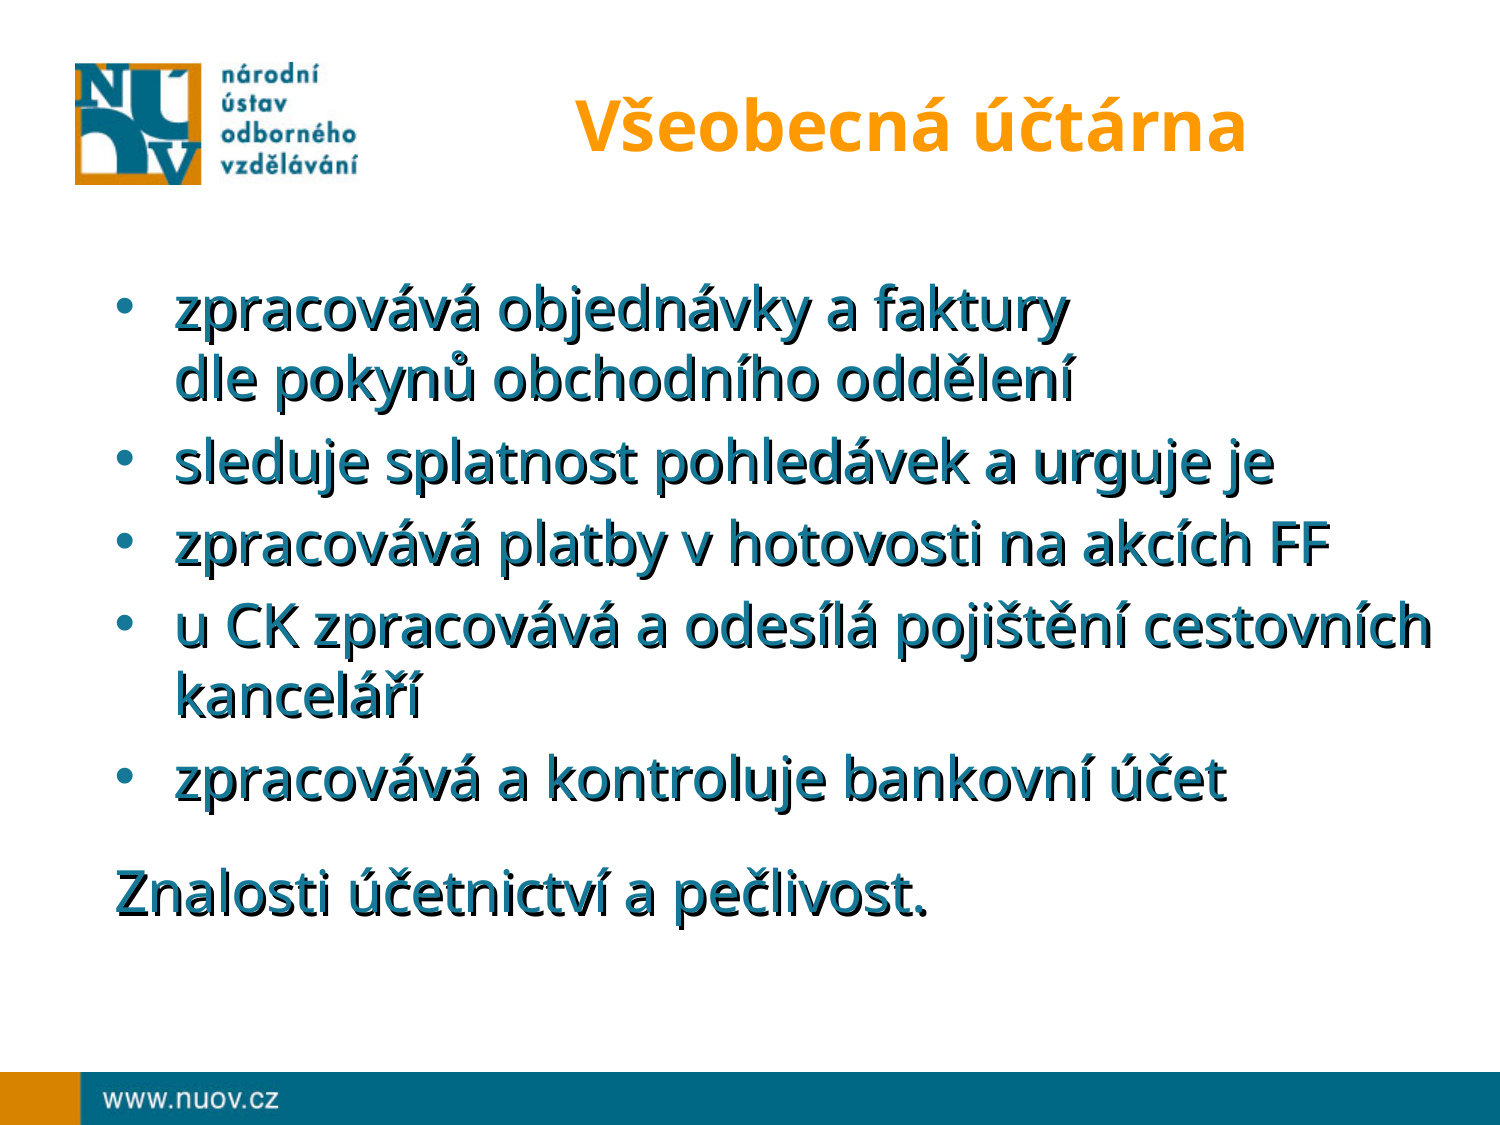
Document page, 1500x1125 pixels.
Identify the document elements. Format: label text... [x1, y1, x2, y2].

title Všeobecná účtárna [399, 45, 1425, 201]
text_box [0, 1072, 1500, 1125]
text_box zpracovává objednávky a faktury dle pokynů obchodního oddělení sleduje splatnost pohledávek a urguje je zpracovává platby v hotovosti na akcích FF u CK zpracovává a odesílá pojištění cestovních kanceláří zpracovává a kontroluje bankovní účet Znalosti účetnictví a pečlivost. [99, 262, 1500, 933]
text_box [75, 62, 358, 185]
